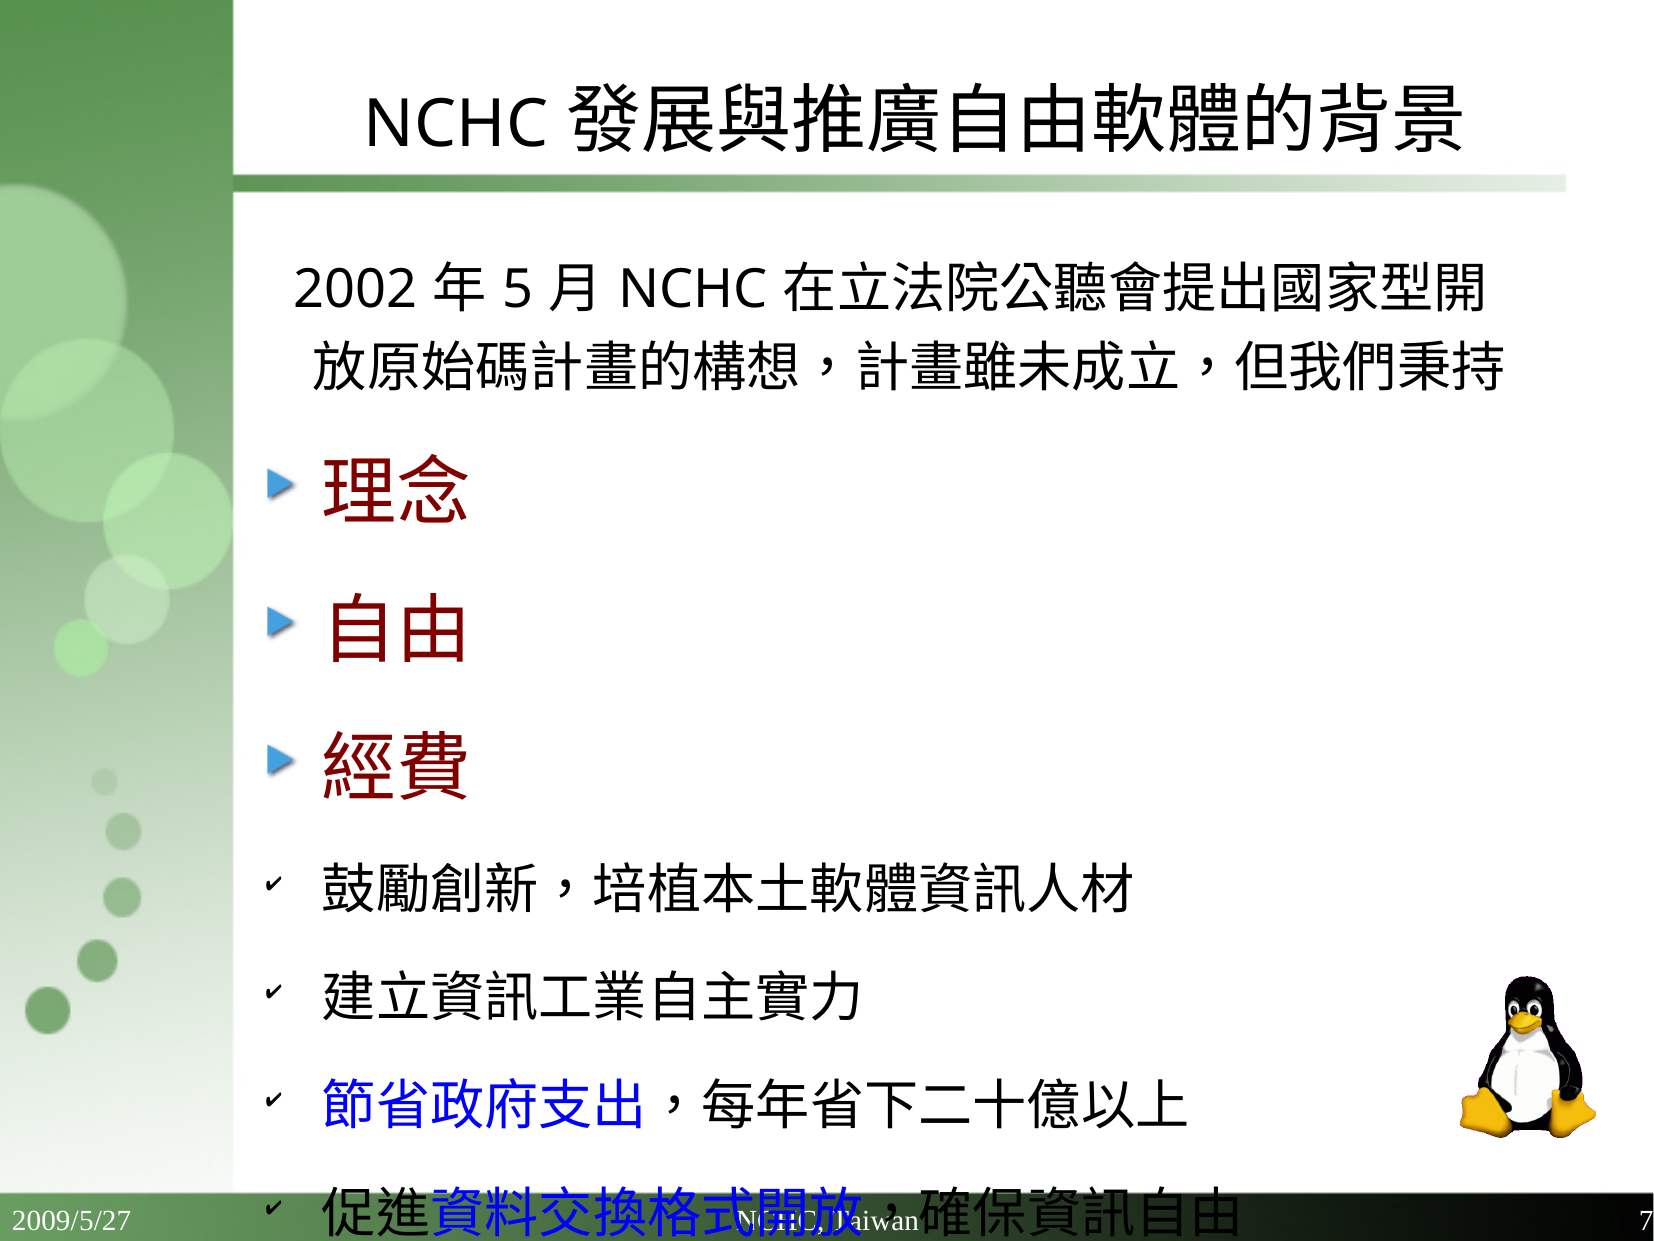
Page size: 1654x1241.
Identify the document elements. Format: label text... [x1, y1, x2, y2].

picture [0, 0, 1654, 1241]
title NCHC發展與推廣自由軟體的背景 [236, 49, 1595, 178]
list 2002年5月NCHC在立法院公聽會提出國家型開放原始碼計畫的構想，計畫雖未成立，但我們秉持 理念 自由 經費 鼓勵創新，培植本土軟體資訊人材 建立資訊工業自主實力 節省政府支出，每年省下二十億以上 促進資料交換格式開放，確保資訊自由 [265, 244, 1536, 1062]
